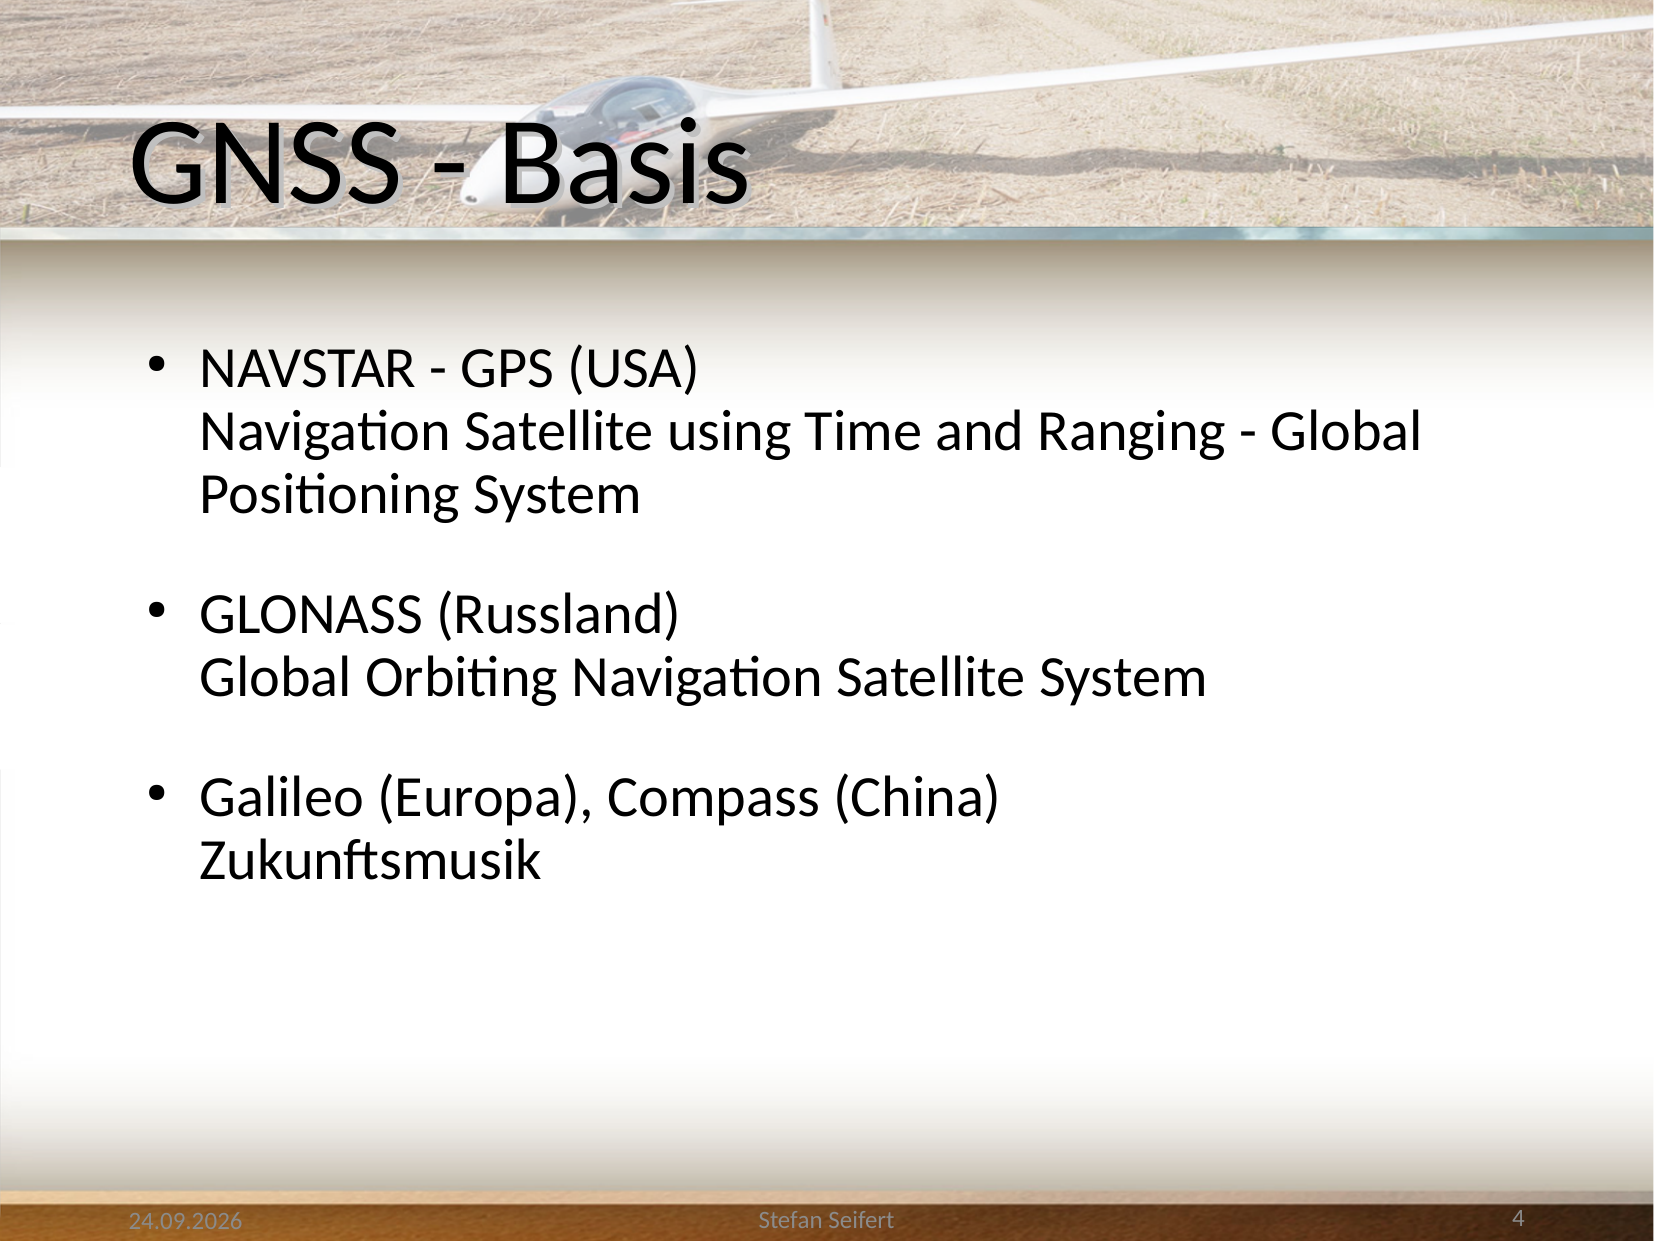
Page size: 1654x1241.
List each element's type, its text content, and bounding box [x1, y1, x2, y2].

slide_number 26.02.2015 [113, 1192, 486, 1241]
slide_number <number> [1167, 1192, 1540, 1241]
list NAVSTAR - GPS (USA) Navigation Satellite using Time and Ranging - Global Positioning System GLONASS (Russland) Global Orbiting Navigation Satellite System Galileo (Europa), Compass (China) Zukunftsmusik [113, 330, 1540, 1168]
title GNSS - Basis [113, 33, 1540, 273]
footer Stefan Seifert [547, 1192, 1106, 1241]
picture [0, 0, 1654, 1241]
